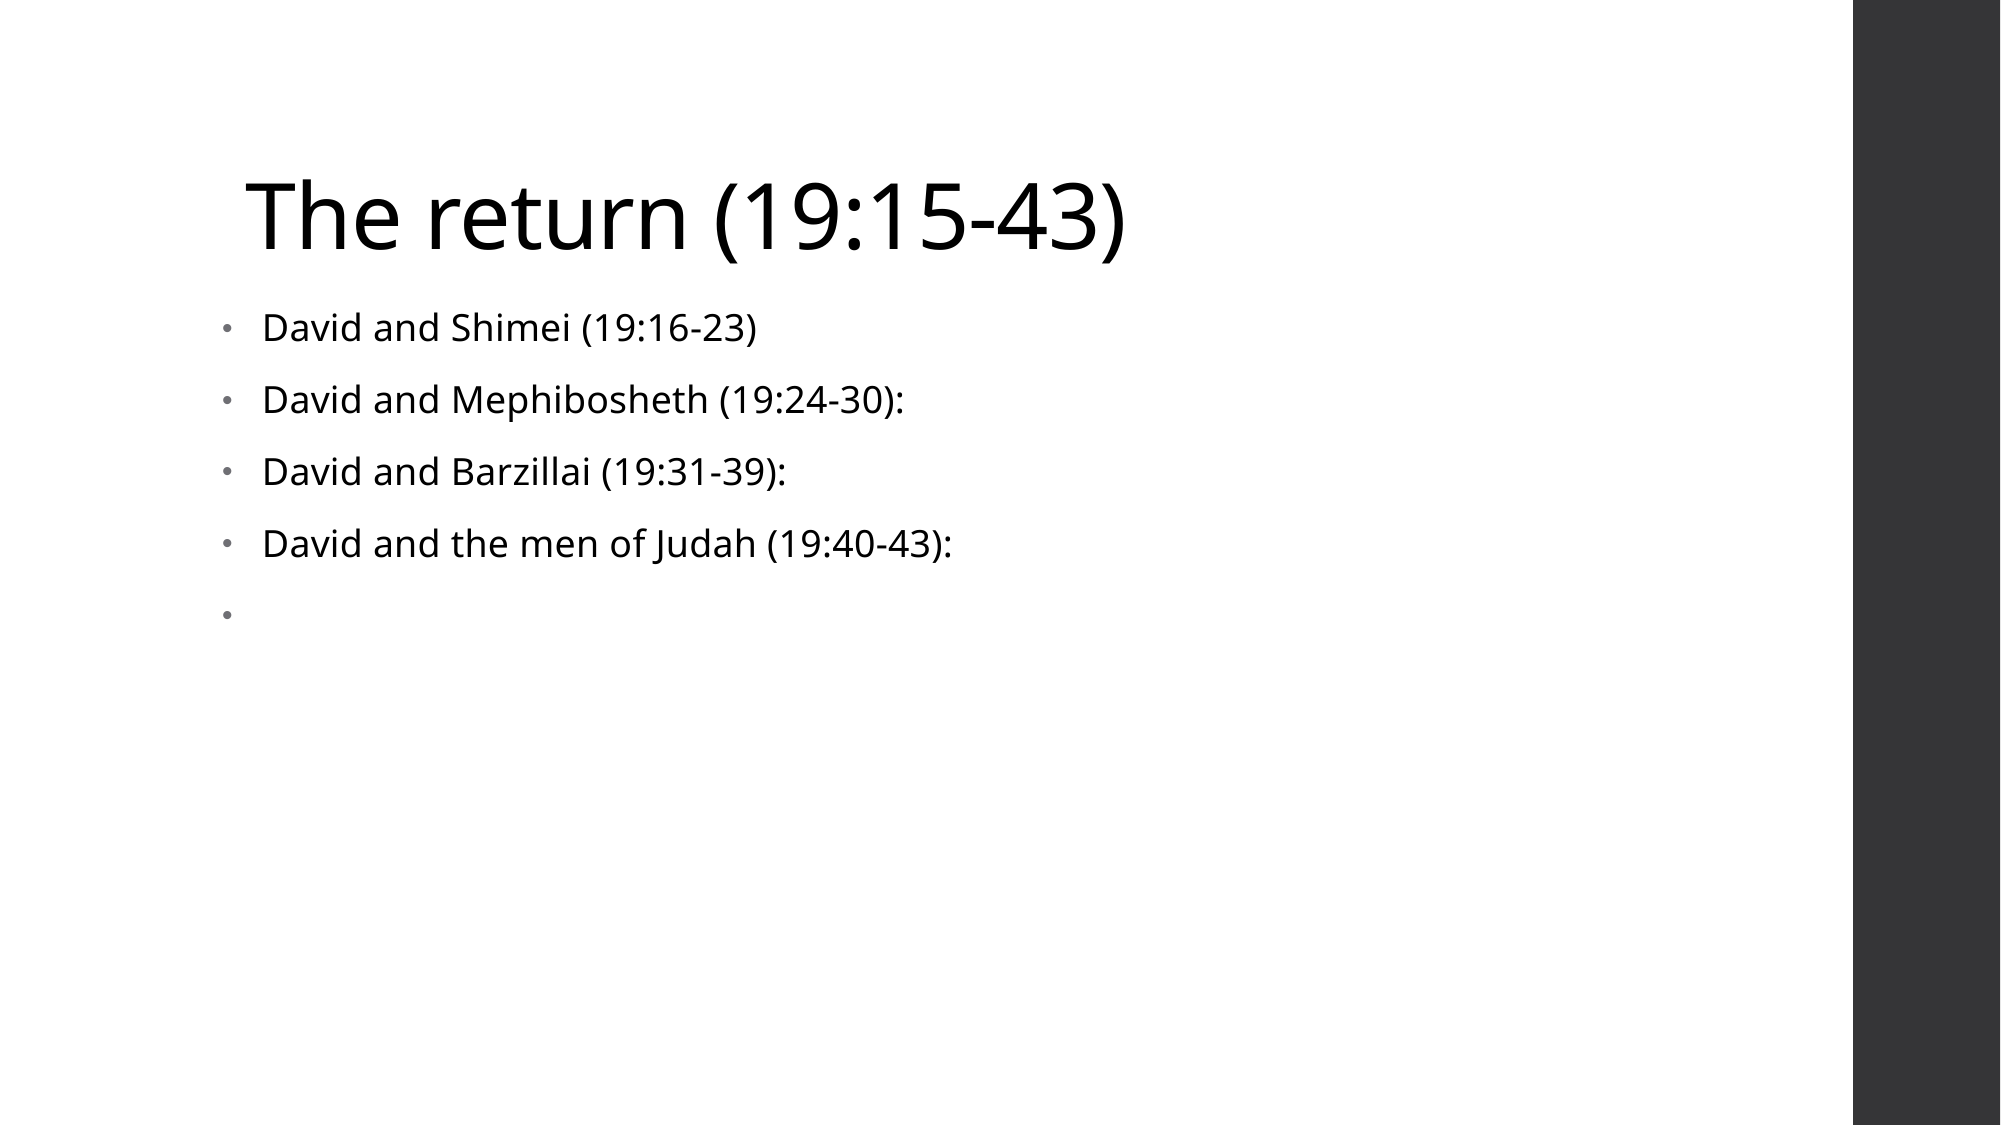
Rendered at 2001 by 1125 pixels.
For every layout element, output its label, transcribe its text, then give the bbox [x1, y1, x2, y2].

title The return (19:15-43) [206, 60, 1797, 278]
list David and Shimei (19:16-23) David and Mephibosheth (19:24-30): David and Barzillai (19:31-39): David and the men of Judah (19:40-43): [206, 299, 1617, 1014]
